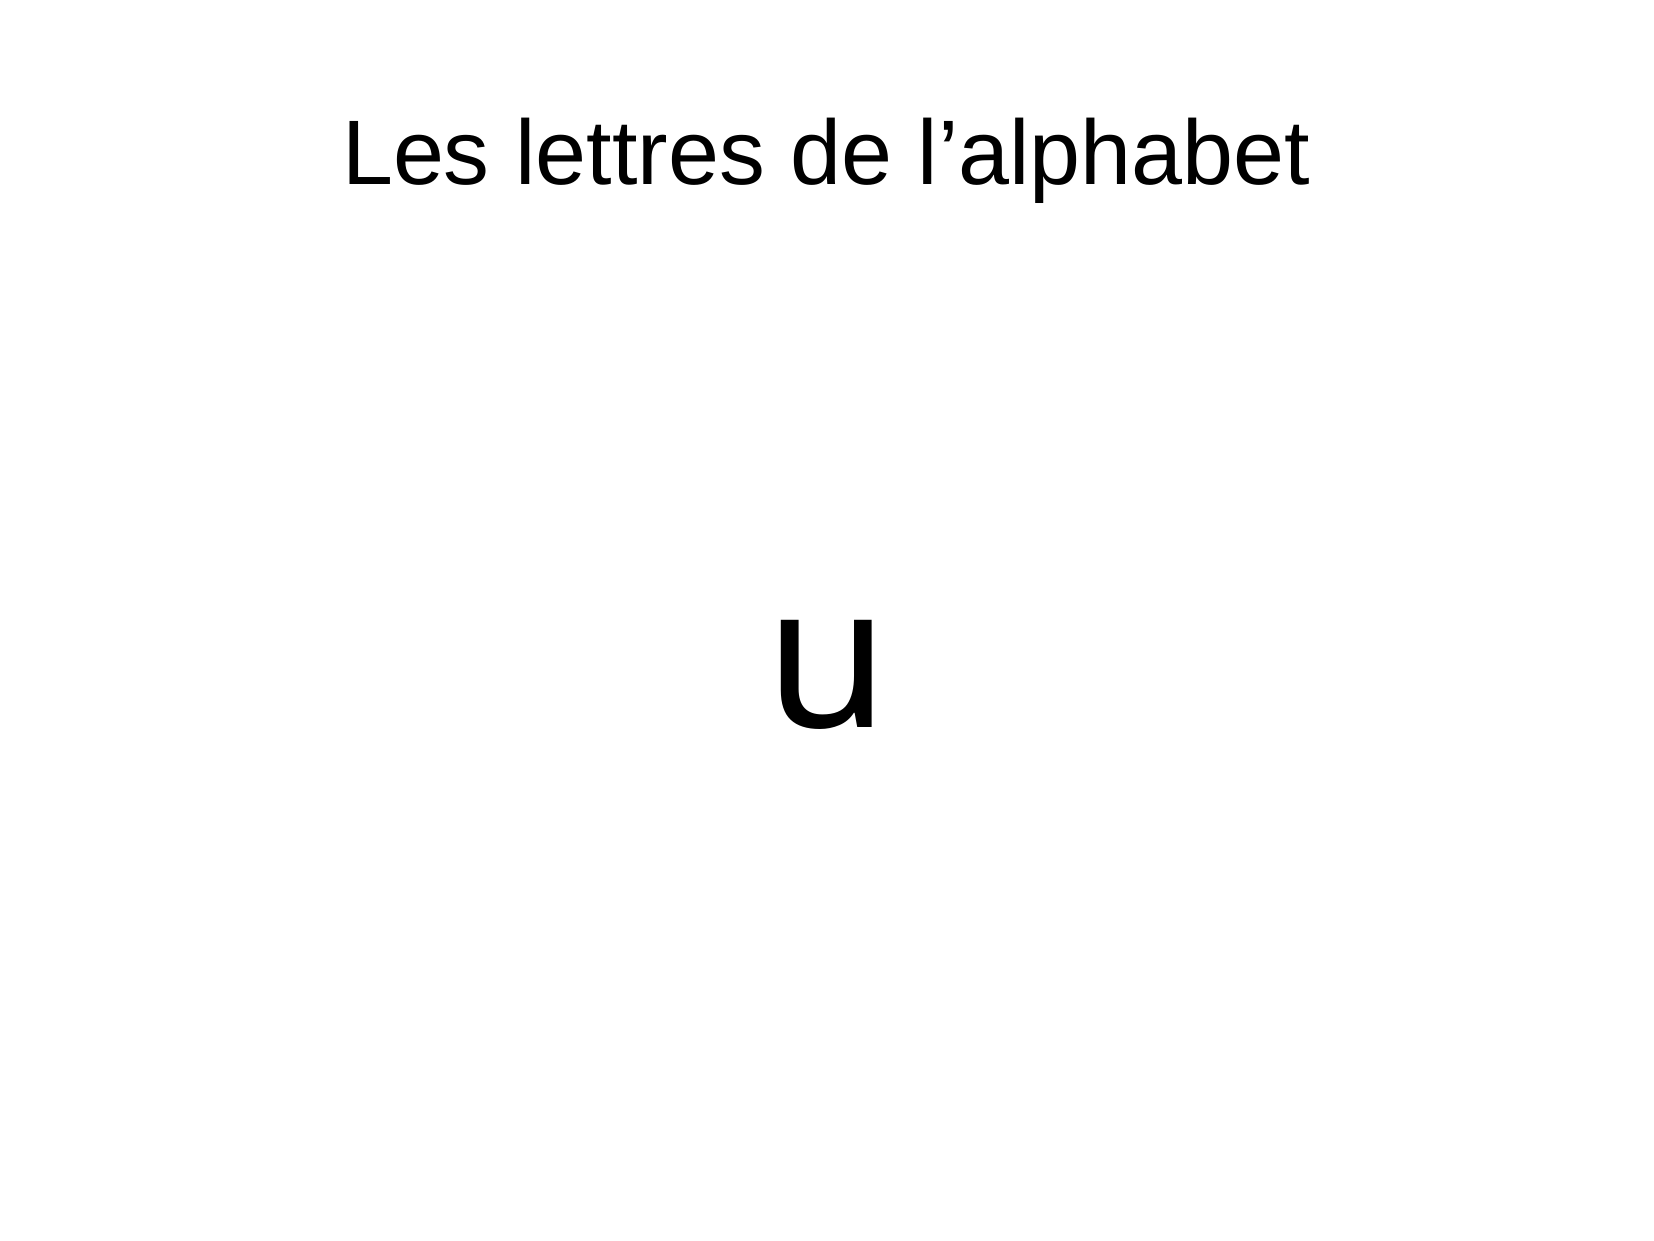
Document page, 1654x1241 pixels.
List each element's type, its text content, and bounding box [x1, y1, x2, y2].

subtitle u [82, 290, 1571, 1010]
title Les lettres de l’alphabet [82, 49, 1571, 257]
